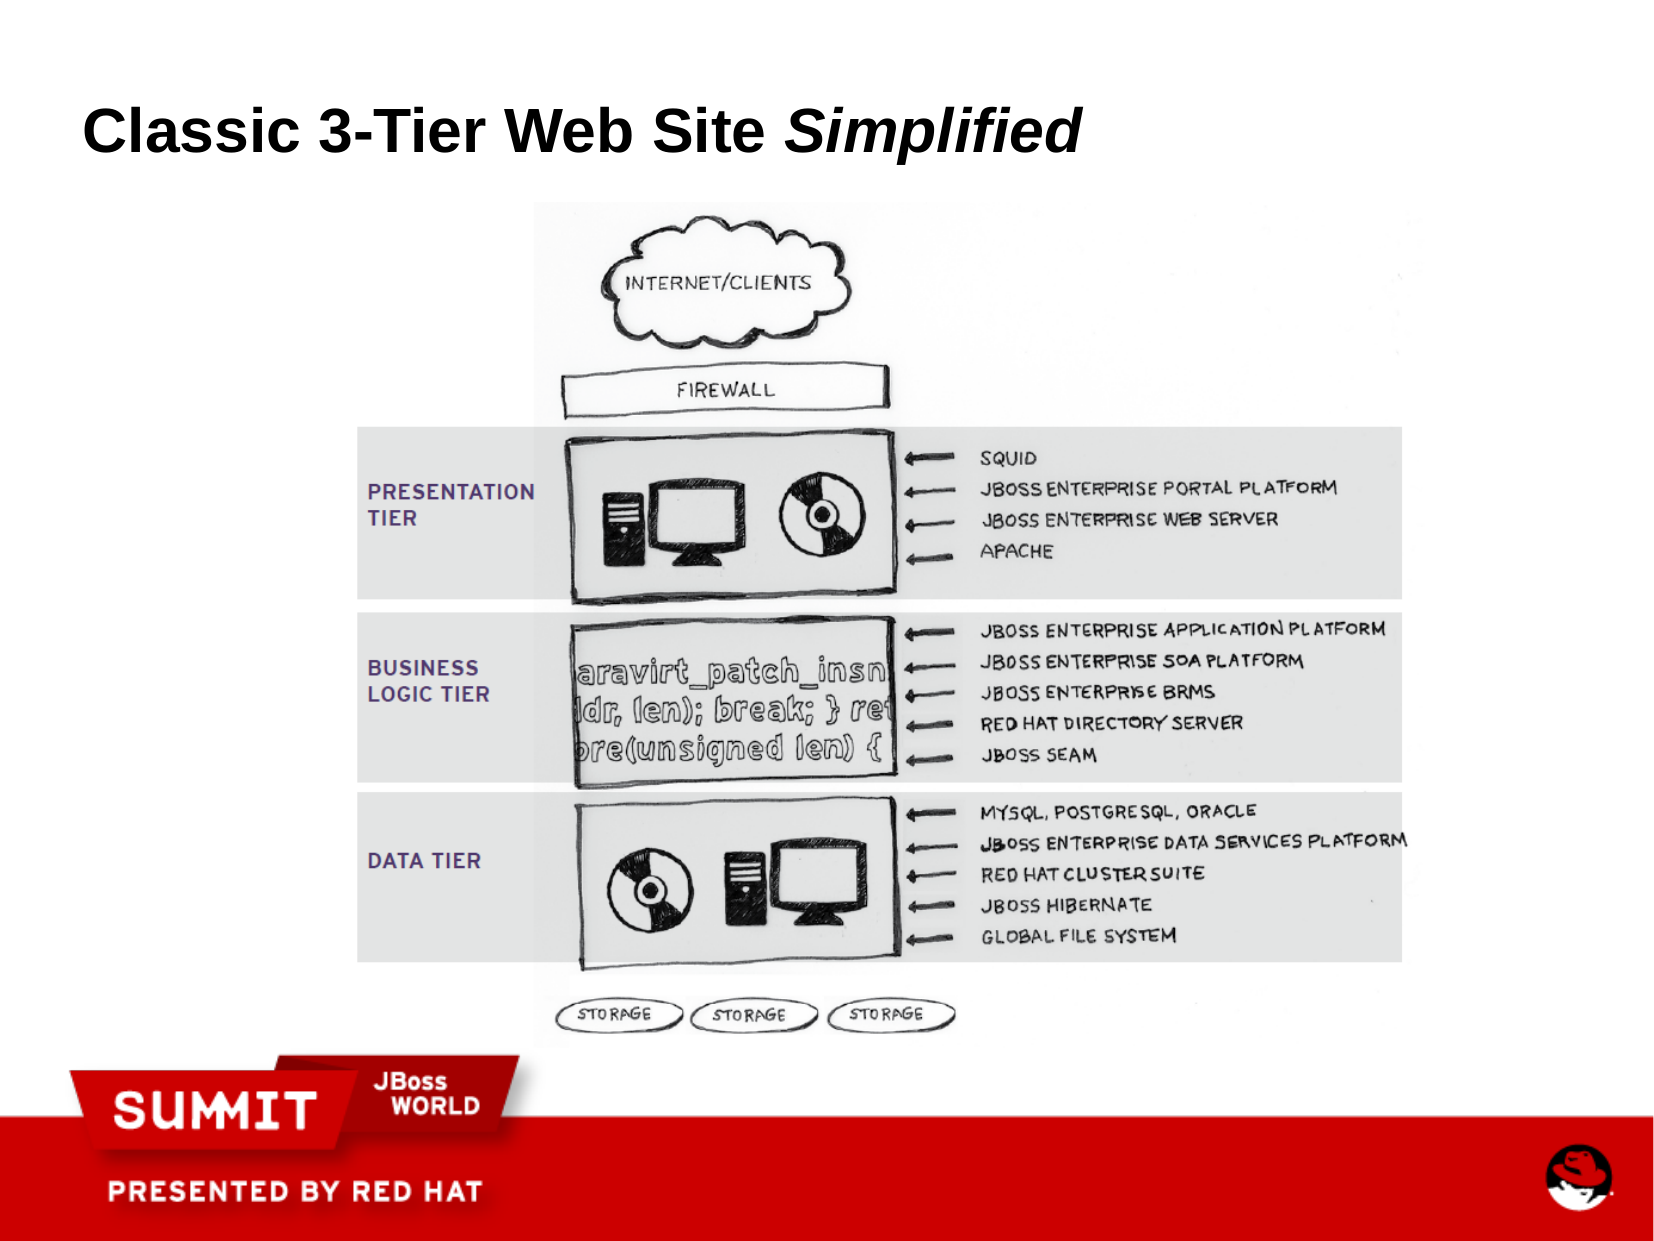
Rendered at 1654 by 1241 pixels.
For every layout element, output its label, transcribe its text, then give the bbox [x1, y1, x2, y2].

title Classic 3-Tier Web Site Simplified [82, 37, 1571, 226]
picture [0, 226, 1654, 1241]
